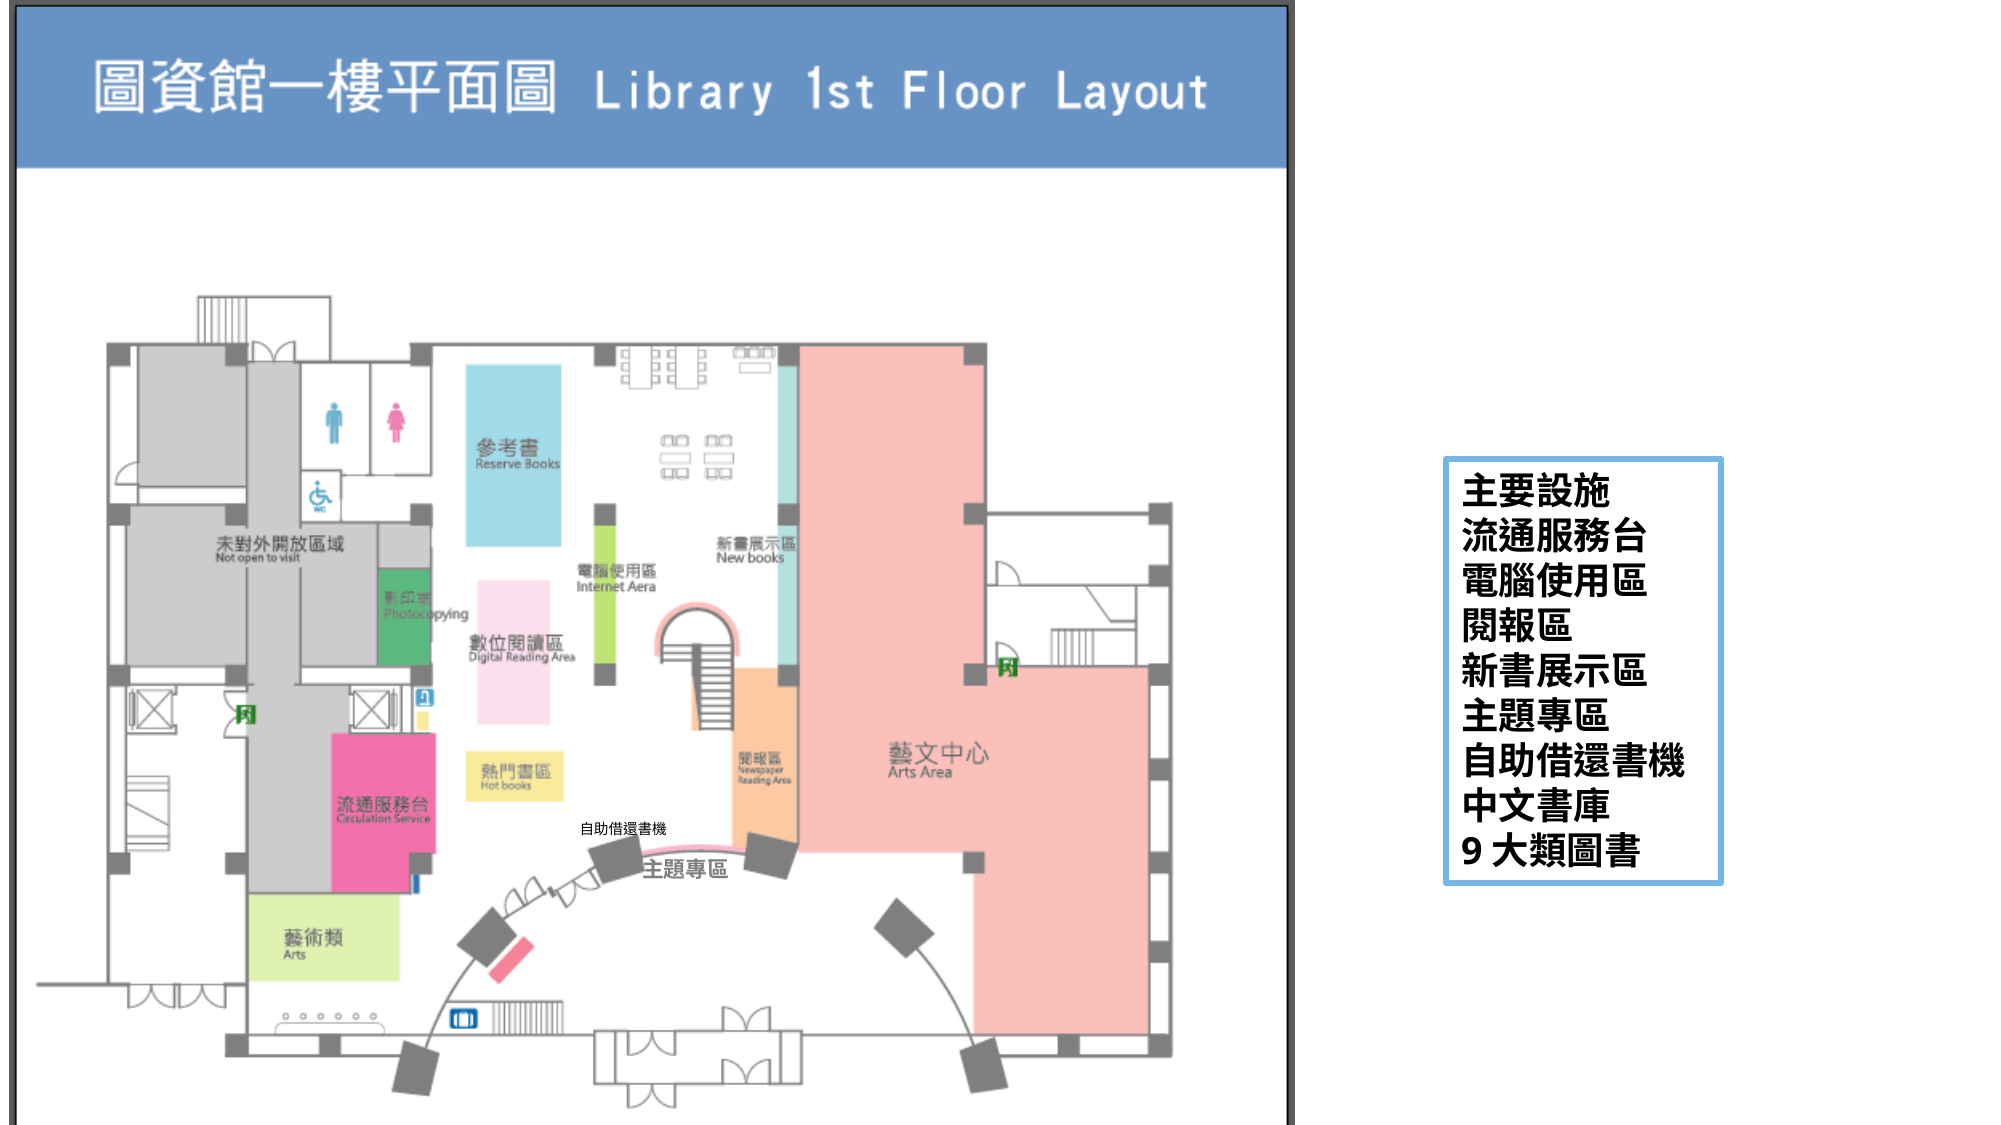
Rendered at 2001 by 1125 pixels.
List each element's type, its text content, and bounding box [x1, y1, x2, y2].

text_box 自助借還書機 [564, 812, 688, 846]
text_box 主要設施 流通服務台 電腦使用區 閱報區 新書展示區 主題專區 自助借還書機 中文書庫 9大類圖書 [1446, 459, 1721, 884]
text_box 主題專區 [627, 847, 1084, 891]
picture [9, 0, 1295, 1125]
